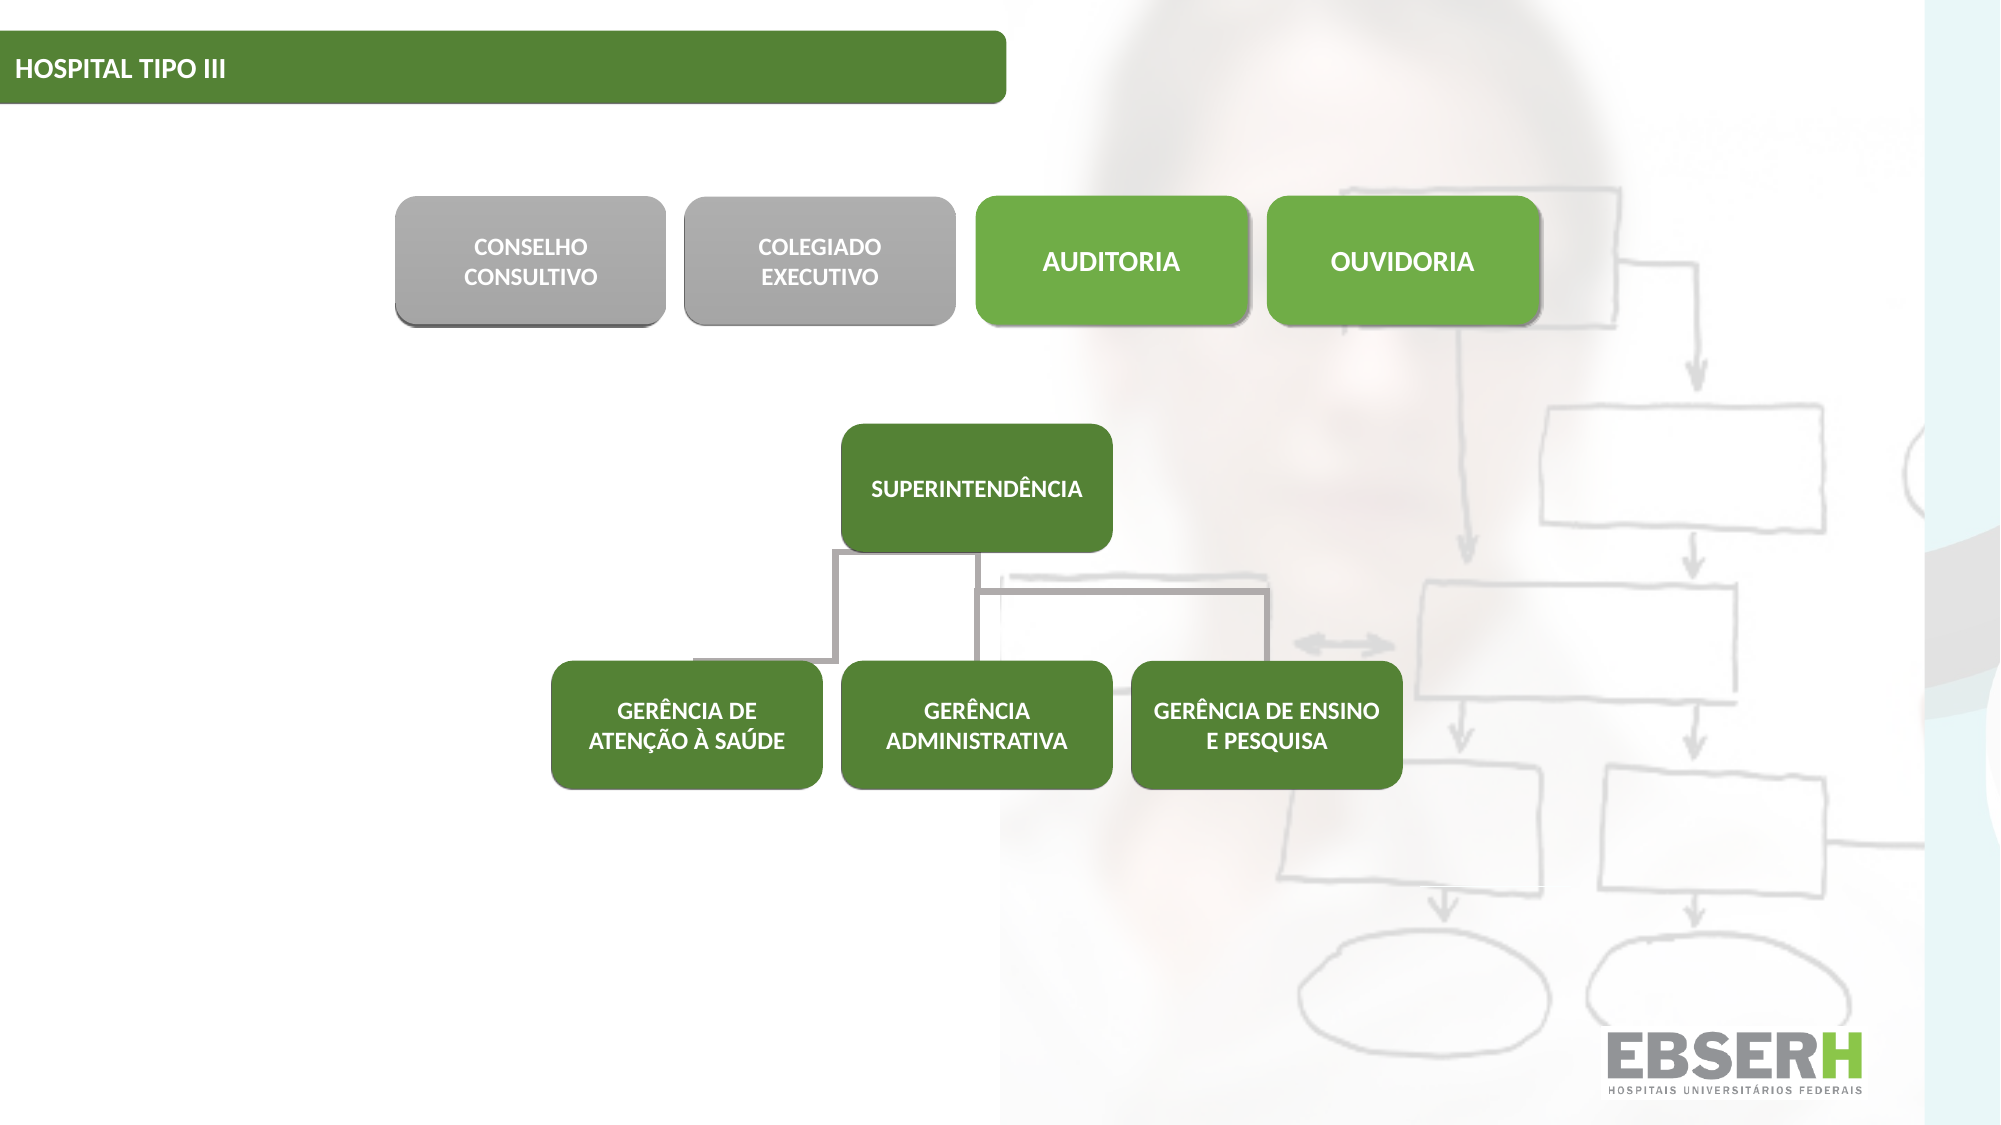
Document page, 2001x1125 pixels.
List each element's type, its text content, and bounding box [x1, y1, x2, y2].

text_box GERÊNCIA DE ENSINO E PESQUISA [1131, 660, 1403, 789]
text_box CONSELHO CONSULTIVO [395, 196, 667, 325]
text_box GERÊNCIA ADMINISTRATIVA [841, 660, 1113, 789]
text_box SUPERINTENDÊNCIA [841, 423, 1113, 552]
text_box COLEGIADO EXECUTIVO [684, 196, 956, 325]
text_box GERÊNCIA DE ATENÇÃO À SAÚDE [551, 660, 823, 789]
text_box HOSPITAL TIPO III [0, 30, 1007, 103]
text_box OUVIDORIA [1267, 196, 1539, 325]
text_box AUDITORIA [976, 196, 1248, 325]
